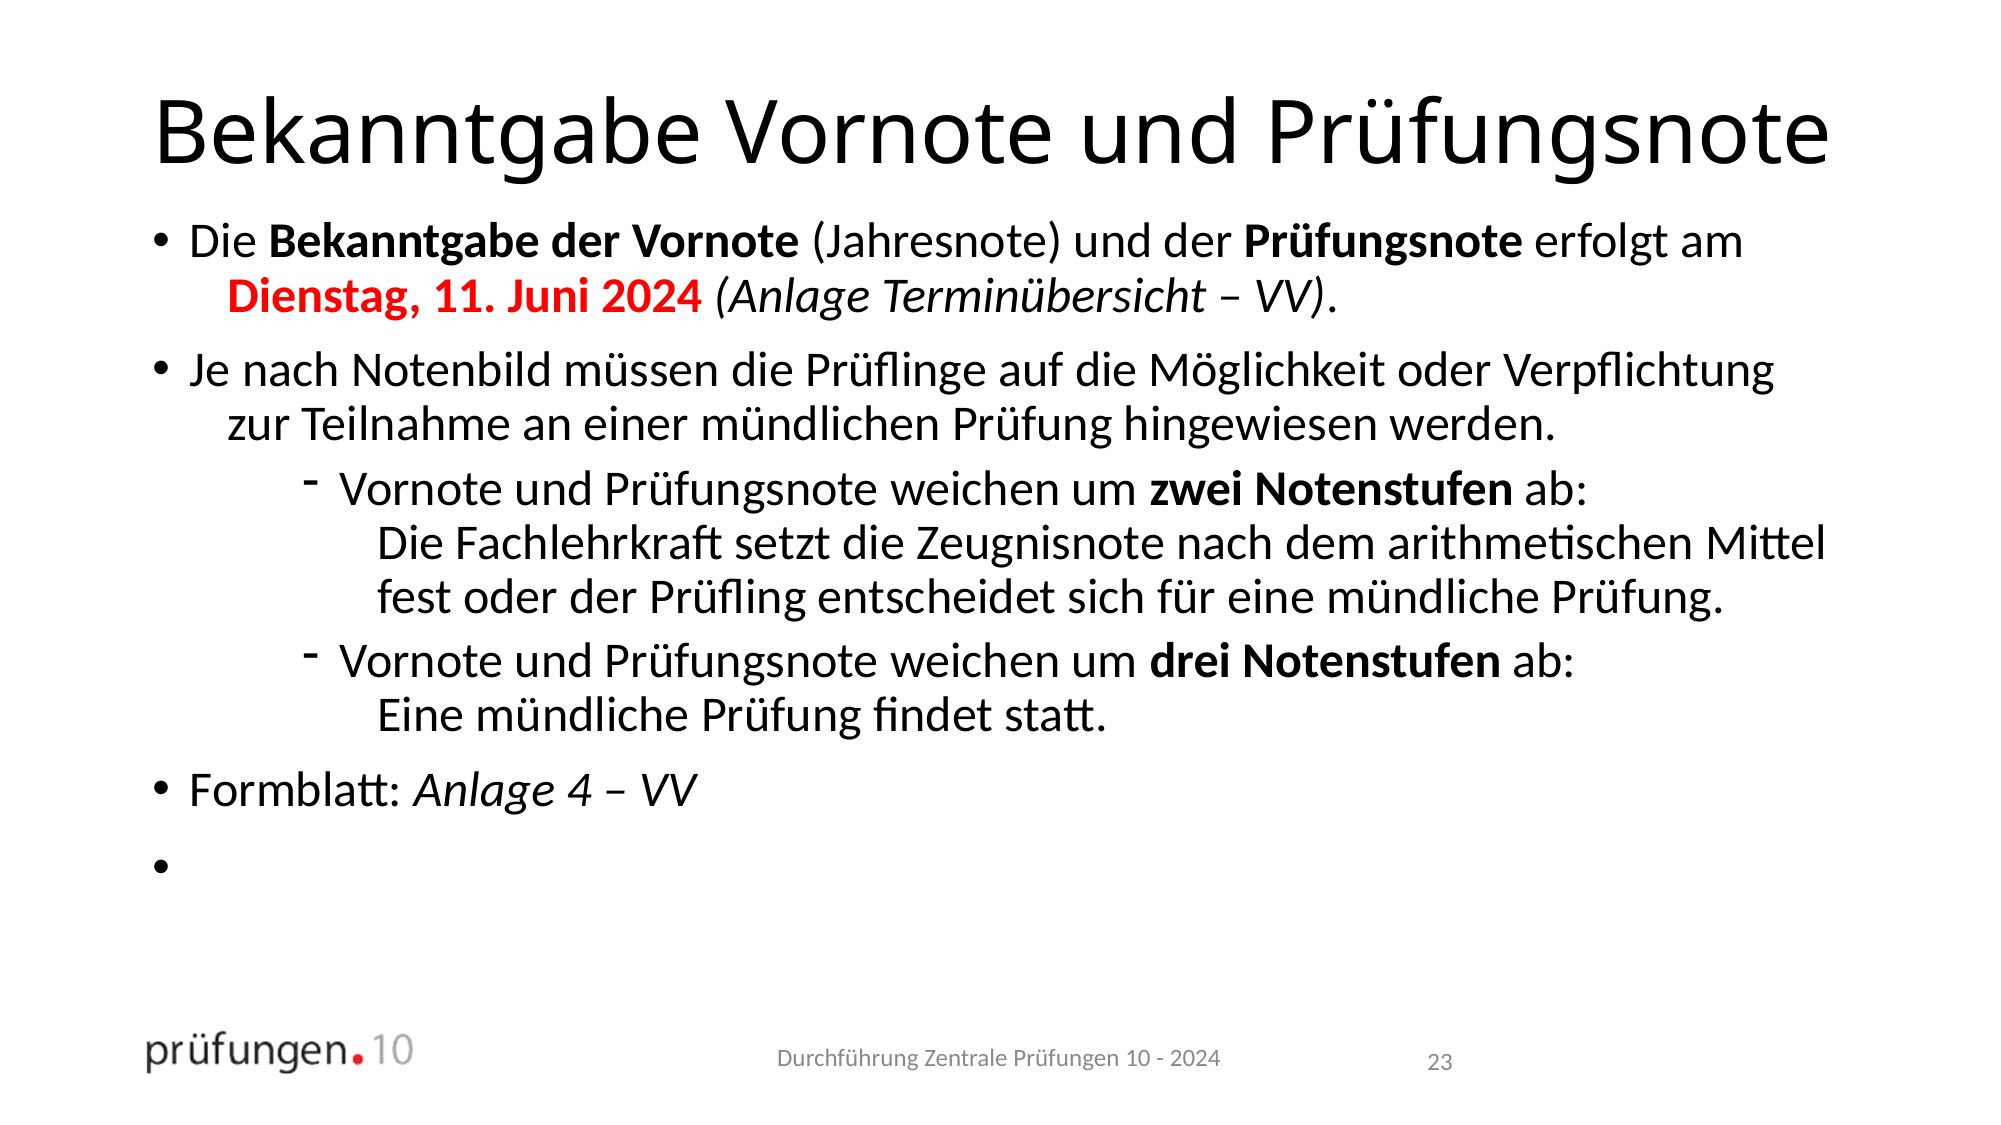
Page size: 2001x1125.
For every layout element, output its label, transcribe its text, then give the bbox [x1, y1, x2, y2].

text_box [1412, 1030, 1863, 1091]
title Bekanntgabe Vornote und Prüfungsnote [137, 77, 1863, 193]
list Die Bekanntgabe der Vornote (Jahresnote) und der Prüfungsnote erfolgt am Dienstag, 11. Juni 2024 (Anlage Terminübersicht – VV). Je nach Notenbild müssen die Prüflinge auf die Möglichkeit oder Verpflichtung zur Teilnahme an einer mündlichen Prüfung hingewiesen werden. Vornote und Prüfungsnote weichen um zwei Notenstufen ab: Die Fachlehrkraft setzt die Zeugnisnote nach dem arithmetischen Mittel fest oder der Prüfling entscheidet sich für eine mündliche Prüfung. Vornote und Prüfungsnote weichen um drei Notenstufen ab: Eine mündliche Prüfung findet statt. Formblatt: Anlage 4 – VV [137, 207, 1863, 1014]
